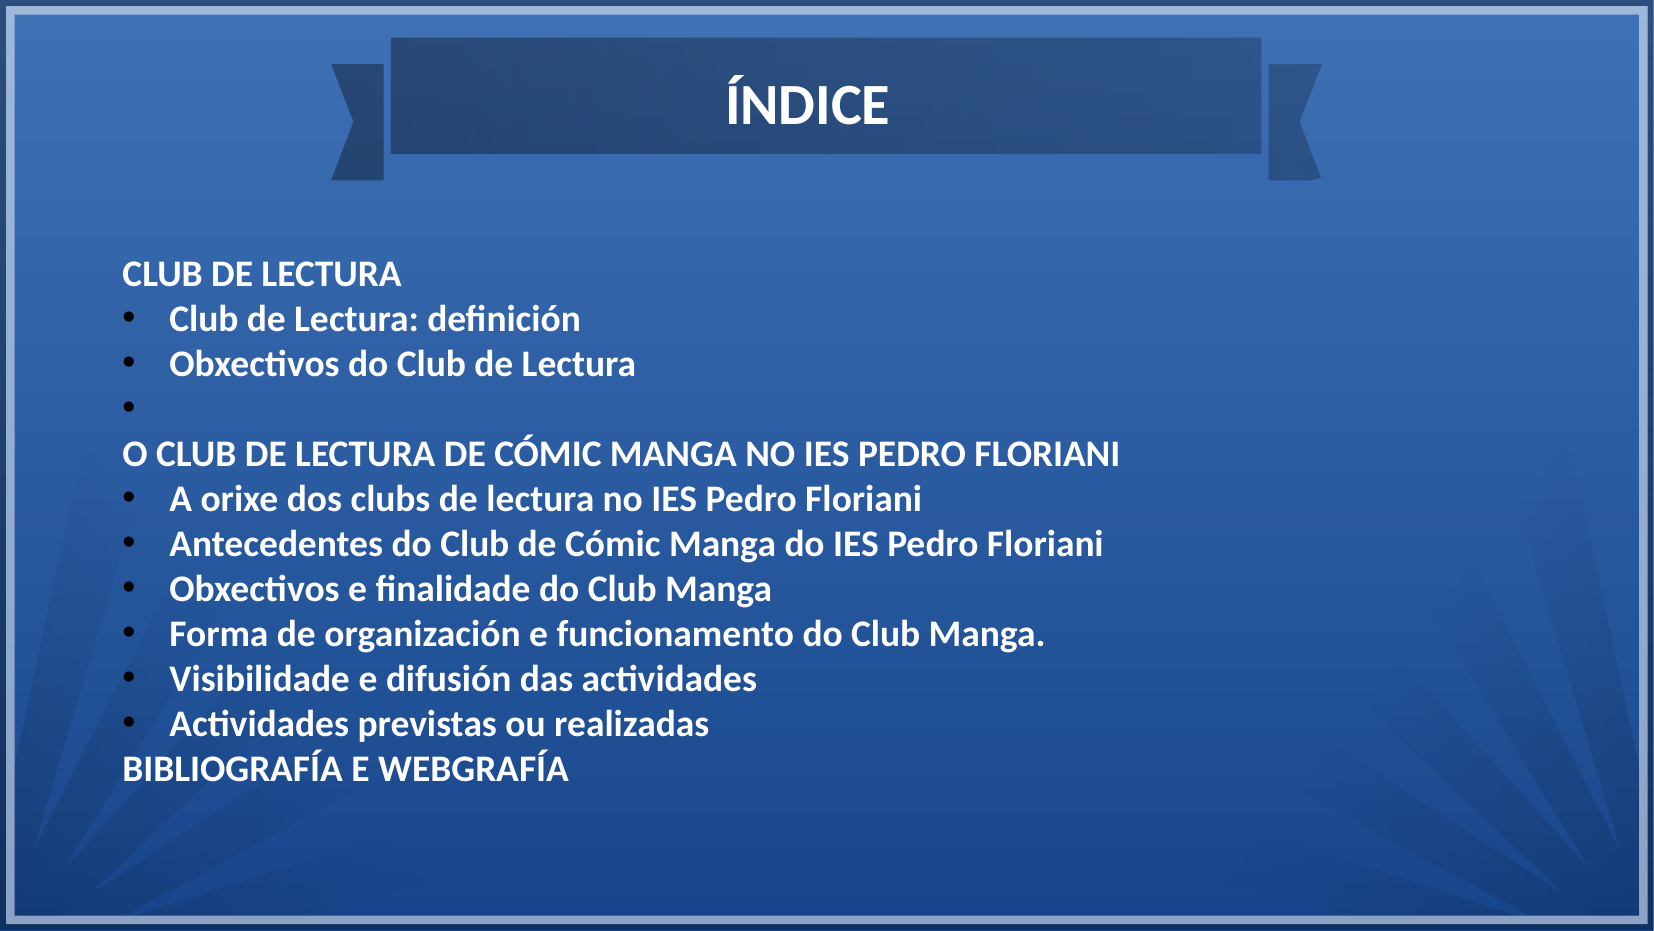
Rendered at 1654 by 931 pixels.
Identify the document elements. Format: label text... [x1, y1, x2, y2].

text_box ÍNDICE [277, 58, 1338, 145]
text_box CLUB DE LECTURA Club de Lectura: definición Obxectivos do Club de Lectura O CLUB DE LECTURA DE CÓMIC MANGA NO IES PEDRO FLORIANI A orixe dos clubs de lectura no IES Pedro Floriani Antecedentes do Club de Cómic Manga do IES Pedro Floriani Obxectivos e finalidade do Club Manga Forma de organización e funcionamento do Club Manga. Visibilidade e difusión das actividades Actividades previstas ou realizadas BIBLIOGRAFÍA E WEBGRAFÍA [107, 241, 1440, 802]
